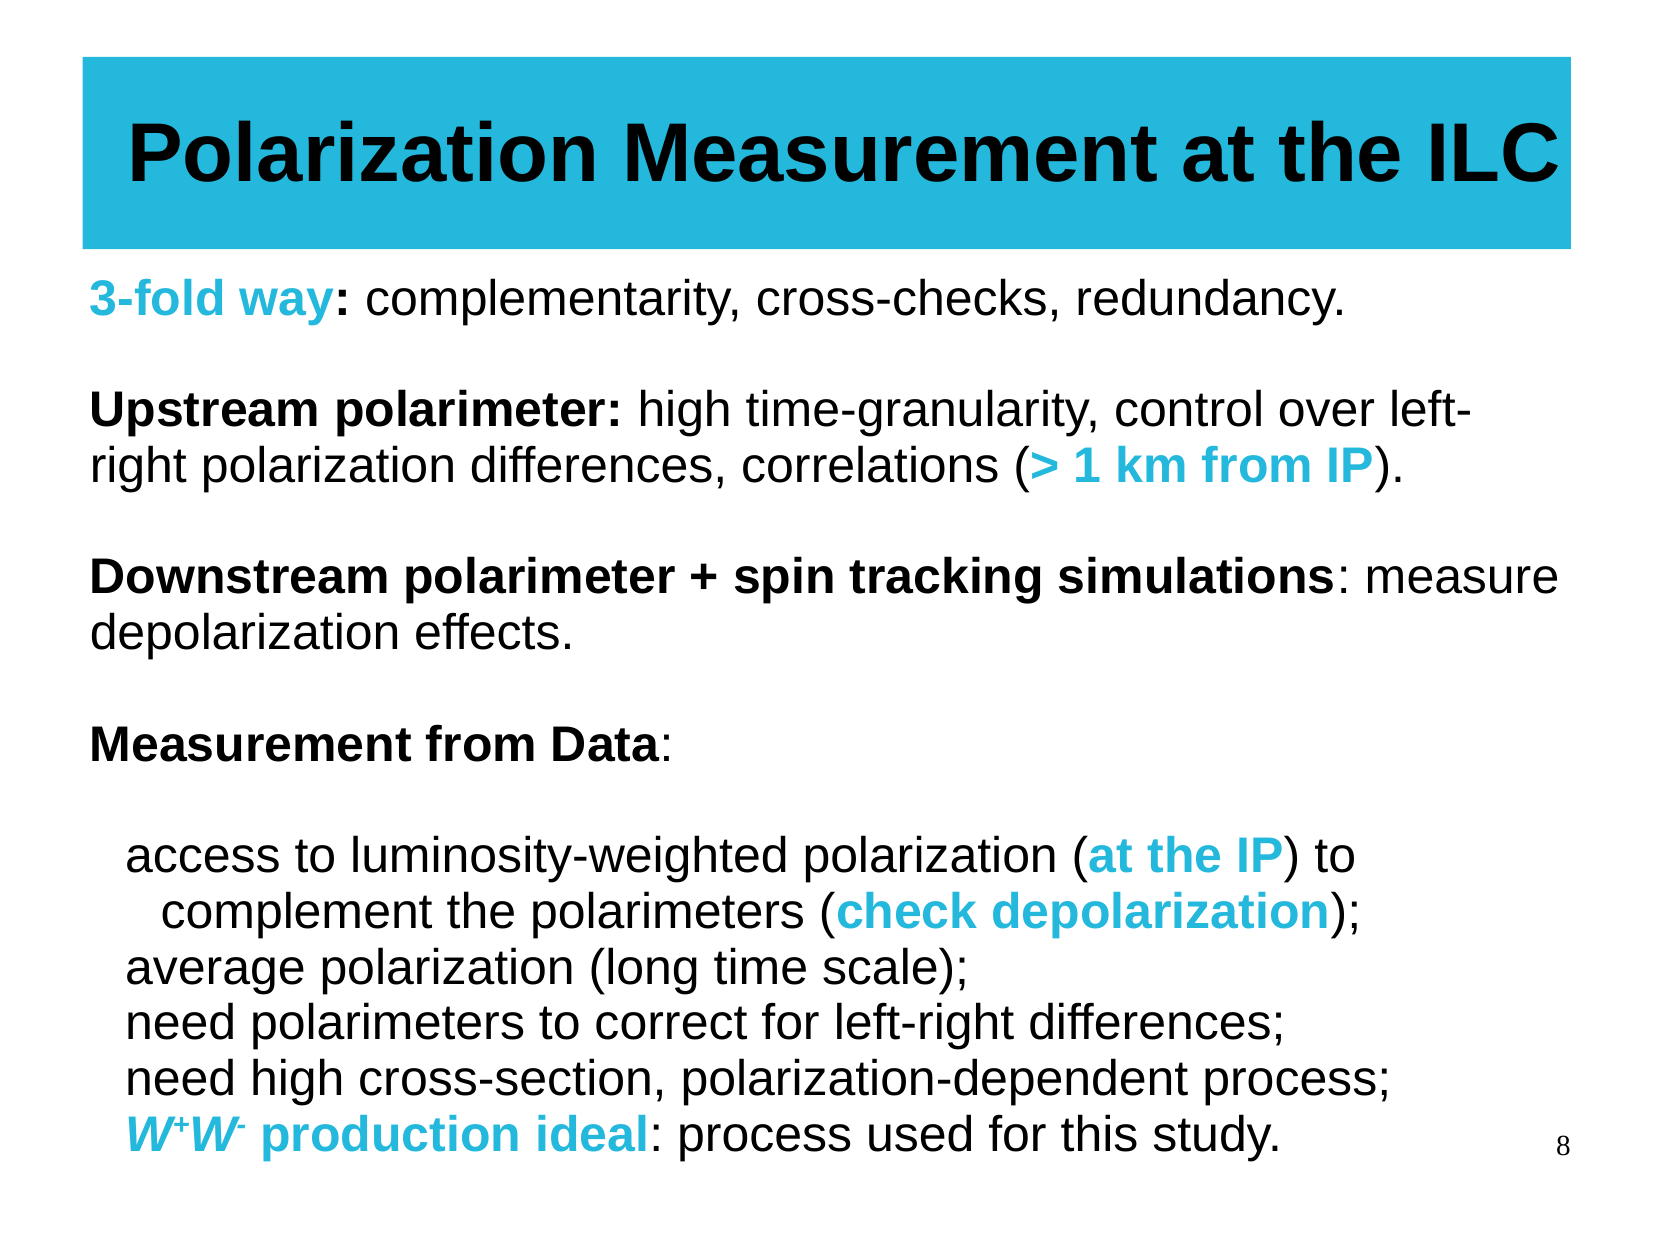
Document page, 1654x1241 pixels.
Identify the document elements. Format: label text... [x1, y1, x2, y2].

title Polarization Measurement at the ILC [82, 56, 1571, 250]
text_box 3-fold way: complementarity, cross-checks, redundancy. Upstream polarimeter: high time-granularity, control over left-right polarization differences, correlations (> 1 km from IP). Downstream polarimeter + spin tracking simulations: measure depolarization effects. Measurement from Data: access to luminosity-weighted polarization (at the IP) to complement the polarimeters (check depolarization); average polarization (long time scale); need polarimeters to correct for left-right differences; need high cross-section, polarization-dependent process; W+W- production ideal: process used for this study. [75, 262, 1576, 1227]
